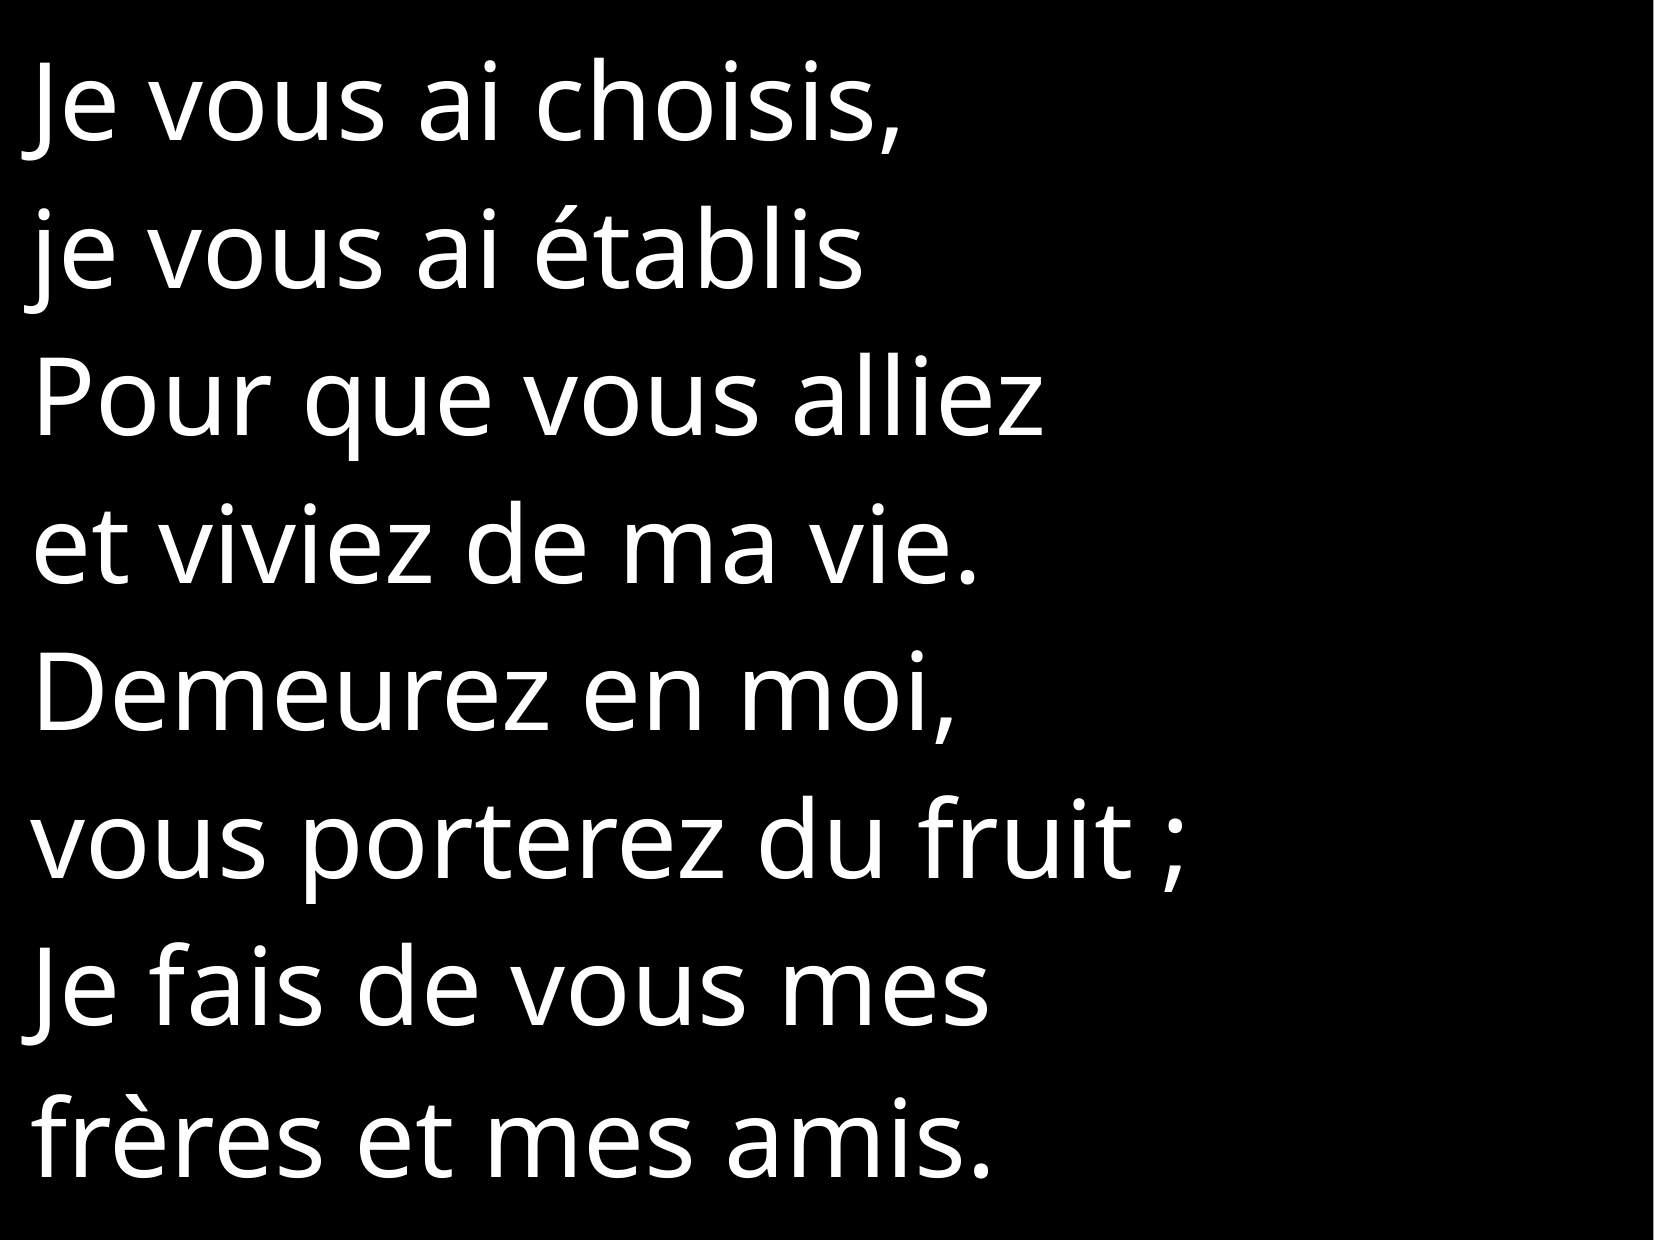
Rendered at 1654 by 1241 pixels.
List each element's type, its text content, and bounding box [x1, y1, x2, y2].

text_box Je vous ai choisis, je vous ai établis Pour que vous alliez et viviez de ma vie. Demeurez en moi, vous porterez du fruit ; Je fais de vous mes frères et mes amis. [15, 17, 1622, 1241]
